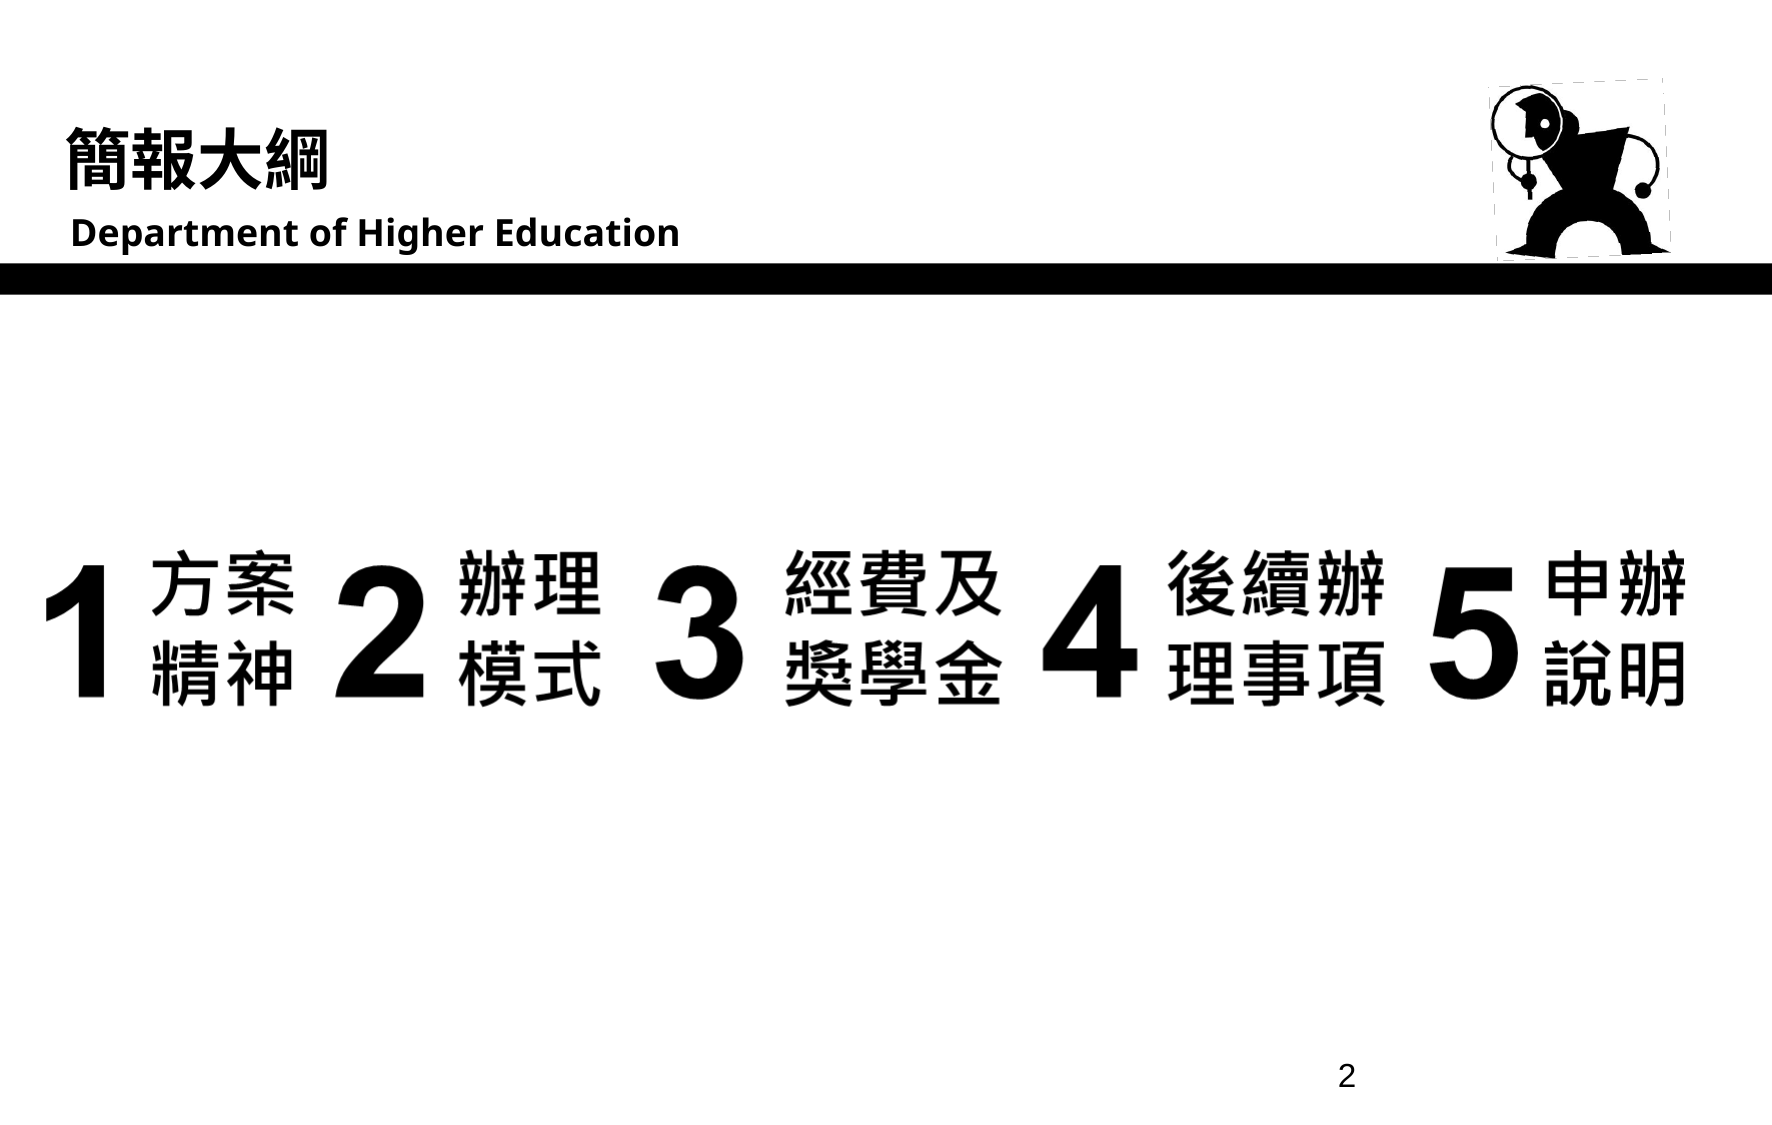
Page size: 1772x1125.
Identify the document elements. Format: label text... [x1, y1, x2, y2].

text_box 簡報大綱 [49, 81, 1398, 235]
picture [1488, 78, 1671, 261]
picture [16, 463, 1714, 850]
text_box Department of Higher Education [55, 201, 697, 261]
text_box 2 [1322, 1046, 1737, 1125]
